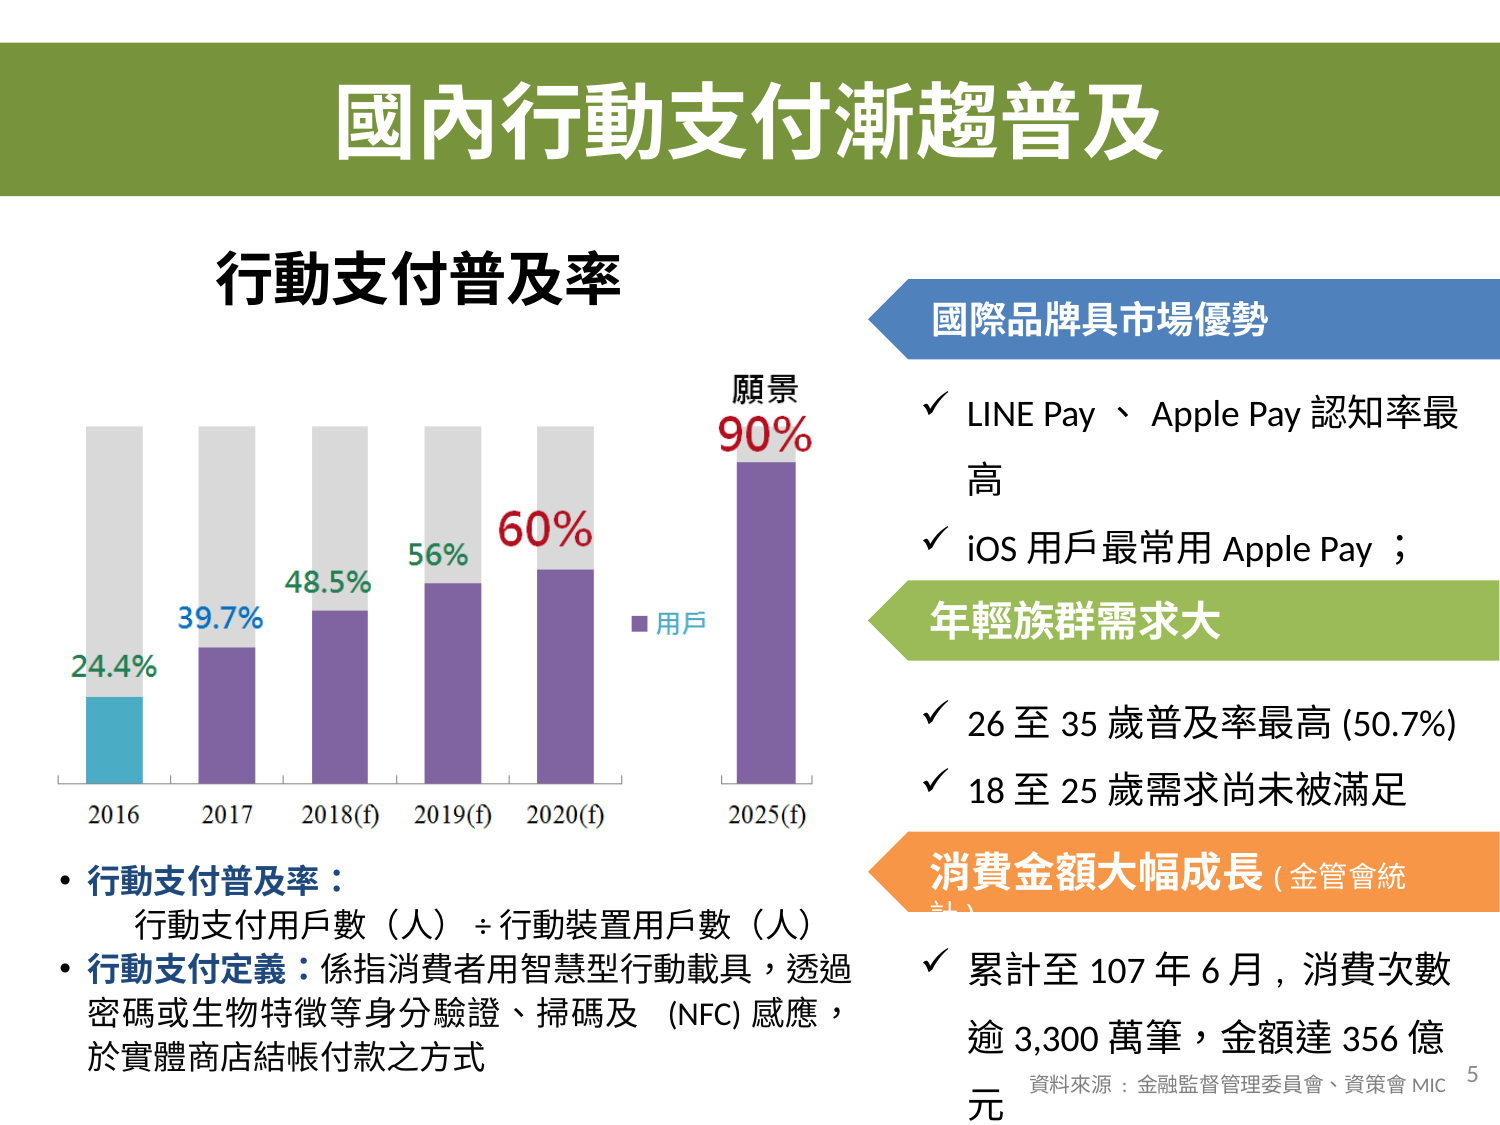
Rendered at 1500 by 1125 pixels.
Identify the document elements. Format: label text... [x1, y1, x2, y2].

text_box [867, 580, 1500, 661]
text_box 行動支付普及率： 行動支付用戶數（人）÷行動裝置用戶數（人） 行動支付定義：係指消費者用智慧型行動載具，透過密碼或生物特徵等身分驗證、掃碼及 (NFC)感應，於實體商店結帳付款之方式 [44, 849, 869, 1084]
text_box 消費金額大幅成長(金管會統計) [915, 838, 1461, 939]
text_box [869, 831, 1500, 912]
text_box 行動支付普及率 [29, 234, 809, 320]
text_box 累計至107年6月, 消費次數逾3,300萬筆，金額達356億元 [905, 916, 1473, 1125]
picture [44, 358, 822, 837]
text_box LINE Pay、Apple Pay認知率最高 iOS用戶最常用Apple Pay；Android用戶則為LINE Pay [905, 359, 1500, 582]
text_box [868, 279, 1500, 359]
text_box 國內行動支付漸趨普及 [0, 42, 1500, 197]
text_box 年輕族群需求大 [914, 587, 1353, 653]
text_box 國際品牌具市場優勢 [917, 288, 1285, 349]
slide_number <編號> [1144, 1042, 1495, 1103]
text_box 資料來源 : 金融監督管理委員會、資策會MIC [917, 1064, 1461, 1105]
text_box 26至35歲普及率最高(50.7%) 18至25歲需求尚未被滿足 [905, 668, 1473, 819]
